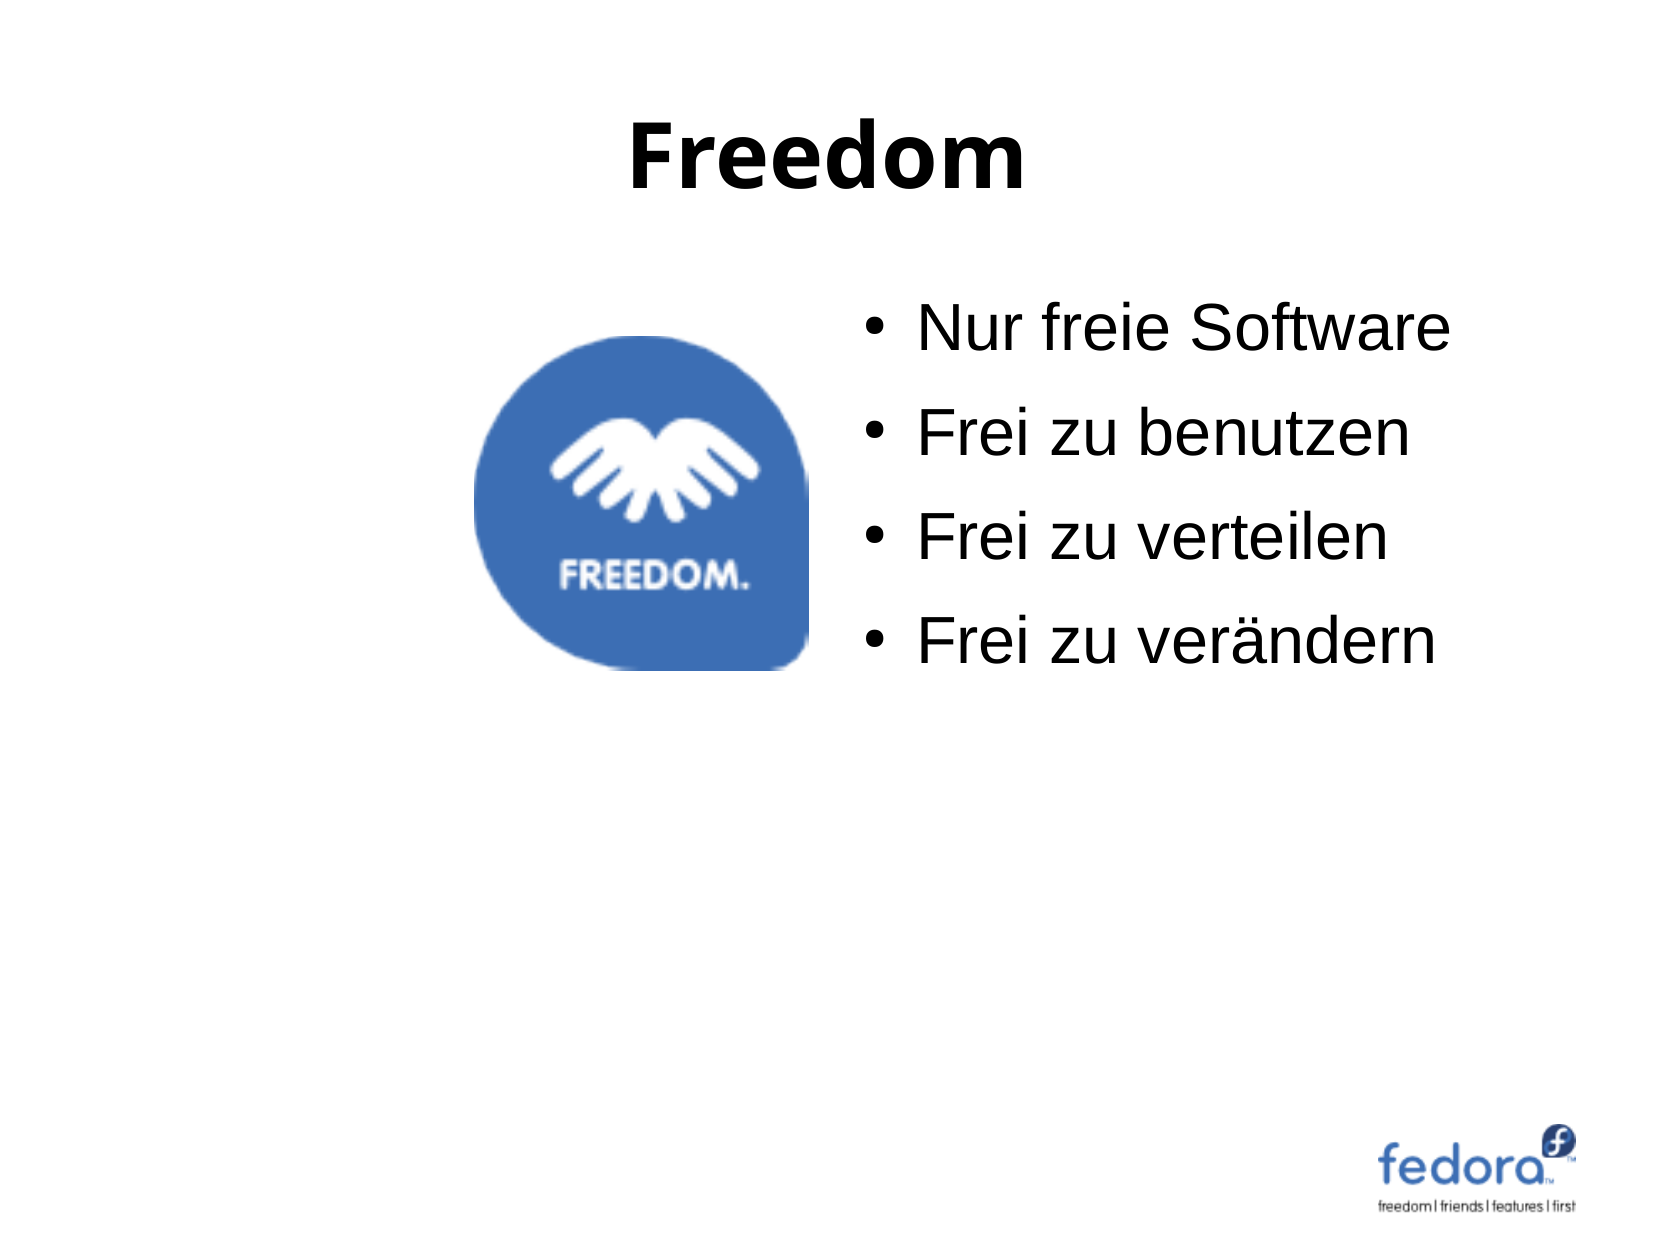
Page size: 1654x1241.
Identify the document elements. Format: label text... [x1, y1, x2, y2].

picture [1378, 1124, 1576, 1214]
picture [474, 336, 809, 671]
list Nur freie Software Frei zu benutzen Frei zu verteilen Frei zu verändern [845, 290, 1572, 1109]
title Freedom [82, 49, 1571, 257]
